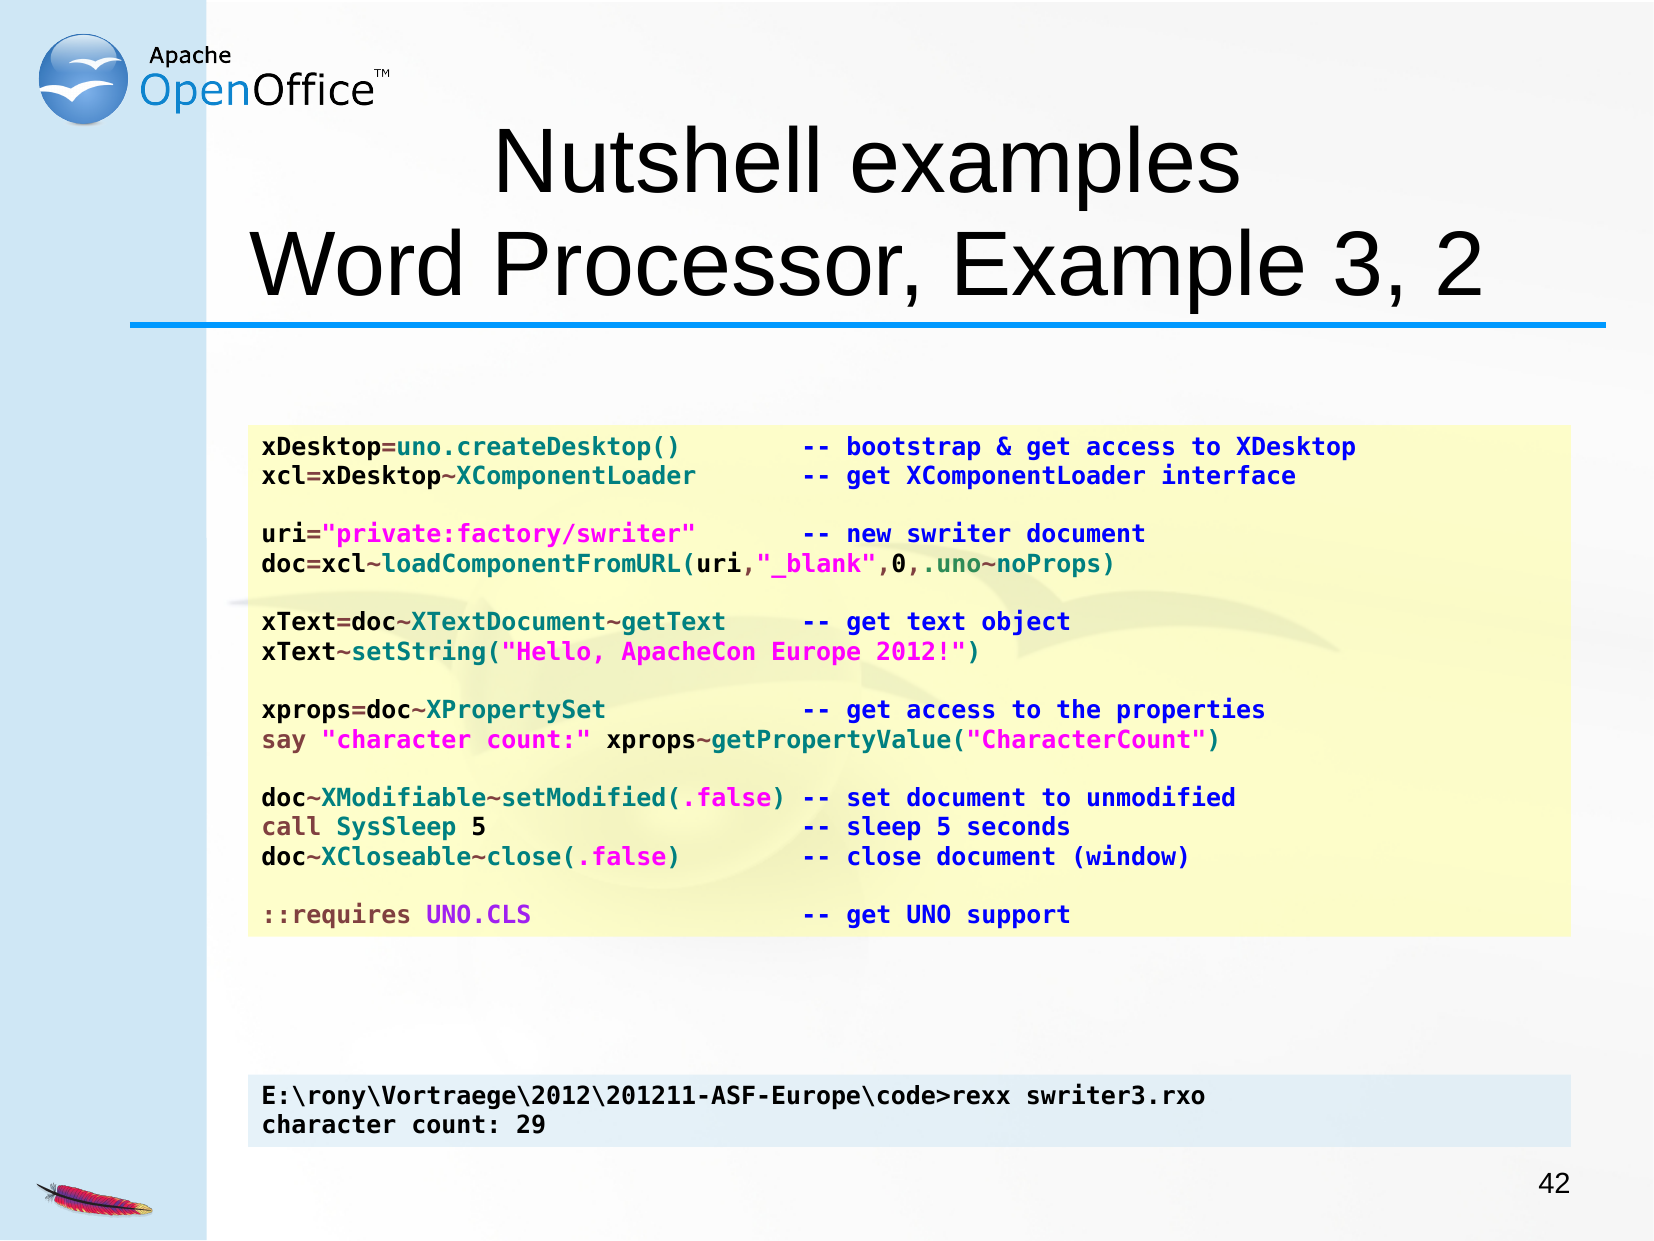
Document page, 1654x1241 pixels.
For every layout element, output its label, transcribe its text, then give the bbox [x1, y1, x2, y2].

text_box E:\rony\Vortraege\2012\201211-ASF-Europe\code>rexx swriter3.rxo character count: 29 [248, 1074, 1571, 1147]
picture [35, 1181, 154, 1219]
picture [35, 2, 1654, 1241]
text_box xDesktop=uno.createDesktop() -- bootstrap & get access to XDesktop xcl=xDesktop~XComponentLoader -- get XComponentLoader interface uri="private:factory/swriter" -- new swriter document doc=xcl~loadComponentFromURL(uri,"_blank",0,.uno~noProps) xText=doc~XTextDocument~getText -- get text object xText~setString("Hello, ApacheCon Europe 2012!") xprops=doc~XPropertySet -- get access to the properties say "character count:" xprops~getPropertyValue("CharacterCount") doc~XModifiable~setModified(.false) -- set document to unmodified call SysSleep 5 -- sleep 5 seconds doc~XCloseable~close(.false) -- close document (window) ::requires UNO.CLS -- get UNO support [248, 425, 1571, 937]
title Nutshell examples Word Processor, Example 3, 2 [165, 108, 1571, 316]
